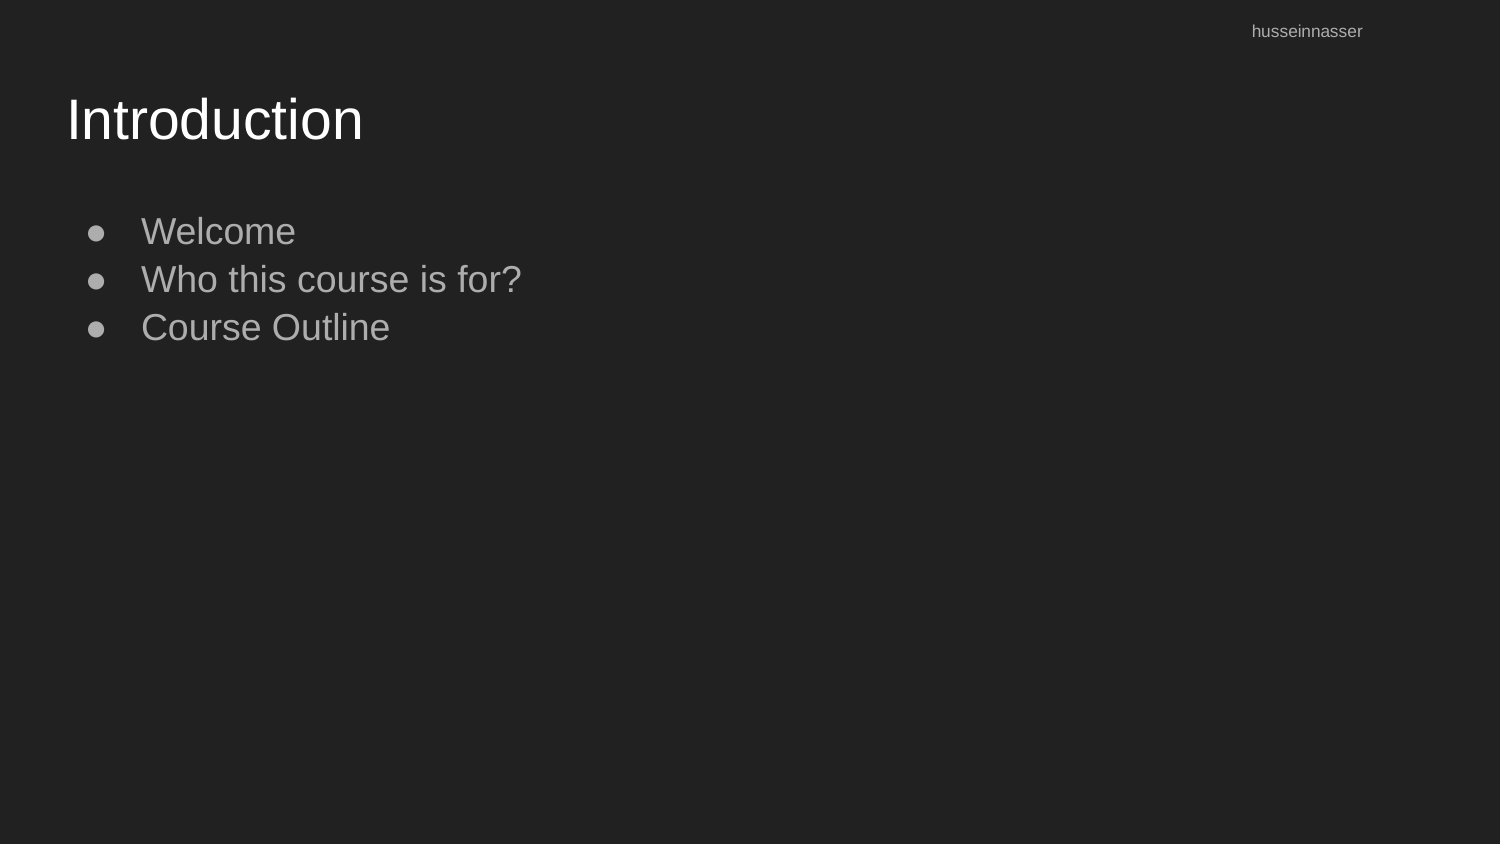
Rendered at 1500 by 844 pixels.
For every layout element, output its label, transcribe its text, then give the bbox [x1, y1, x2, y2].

subtitle husseinnasser [1236, 11, 1492, 53]
title Introduction [51, 72, 1449, 167]
list Welcome Who this course is for? Course Outline [51, 189, 1449, 750]
